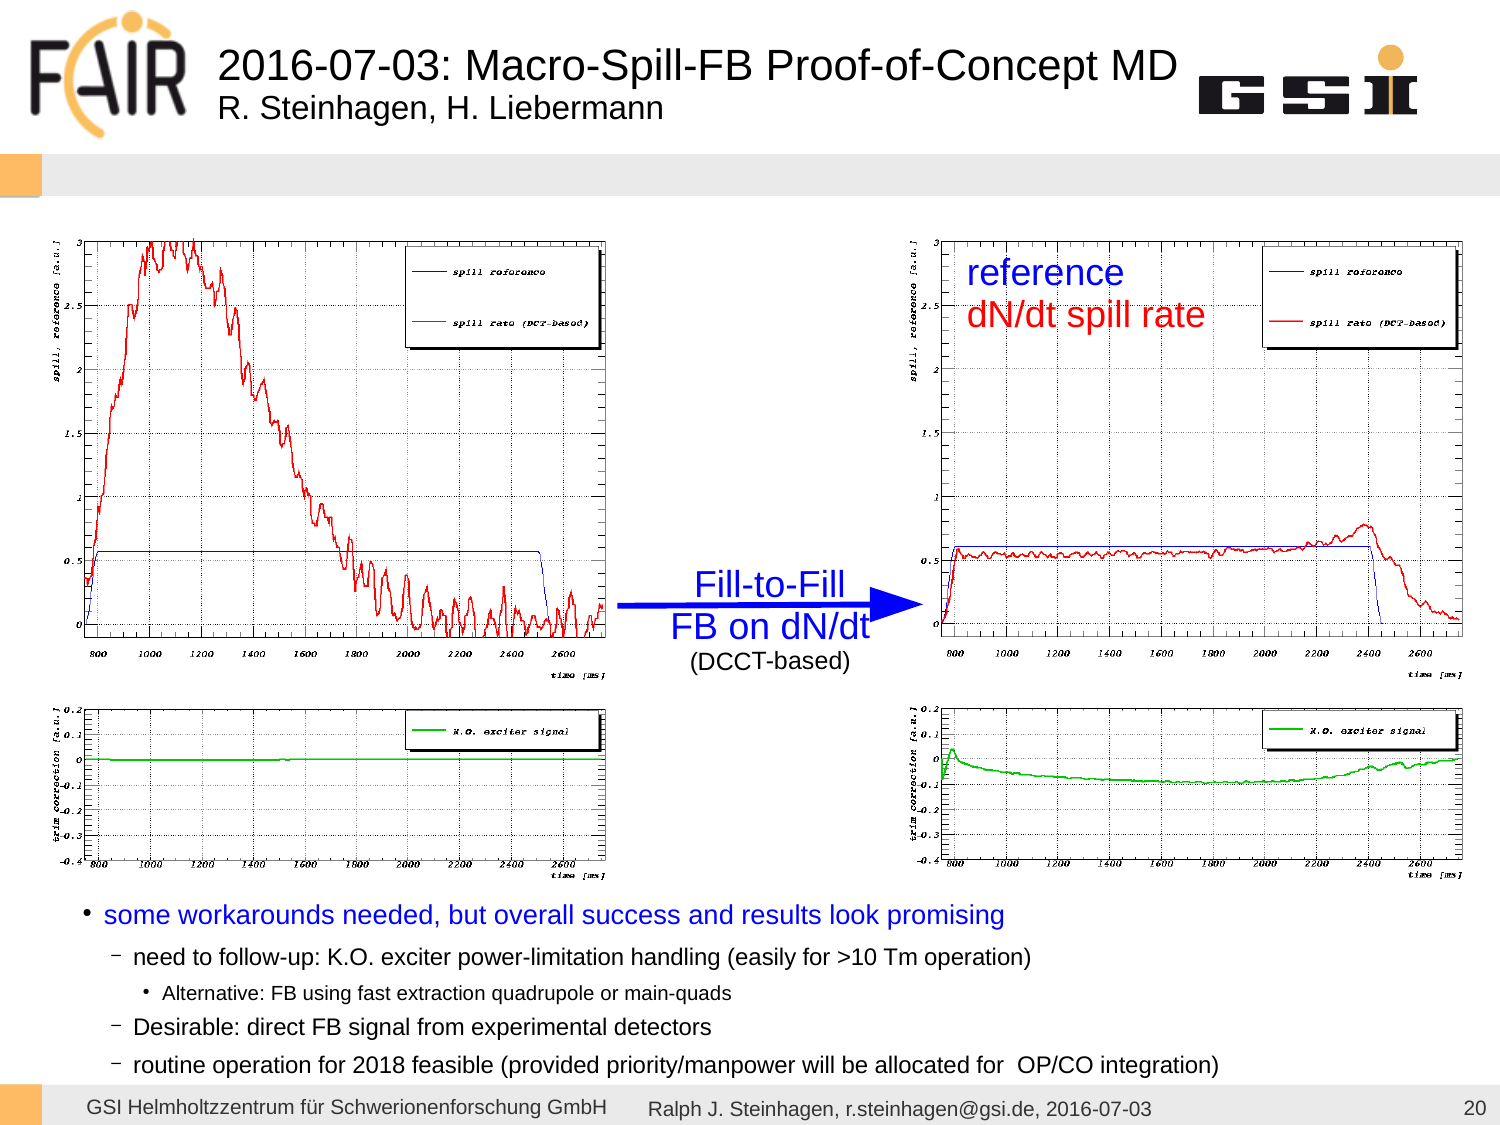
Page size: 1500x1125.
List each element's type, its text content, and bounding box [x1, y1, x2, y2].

list some workarounds needed, but overall success and results look promising need to follow-up: K.O. exciter power-limitation handling (easily for >10 Tm operation) Alternative: FB using fast extraction quadrupole or main-quads Desirable: direct FB signal from experimental detectors routine operation for 2018 feasible (provided priority/manpower will be allocated for OP/CO integration) [75, 896, 1425, 1080]
picture [869, 219, 1486, 895]
title 2016-07-03: Macro-Spill-FB Proof-of-Concept MD R. Steinhagen, H. Liebermann [217, 16, 1189, 152]
text_box reference dN/dt spill rate [952, 244, 1221, 344]
picture [12, 219, 629, 895]
picture [30, 9, 187, 141]
picture [1197, 42, 1419, 117]
